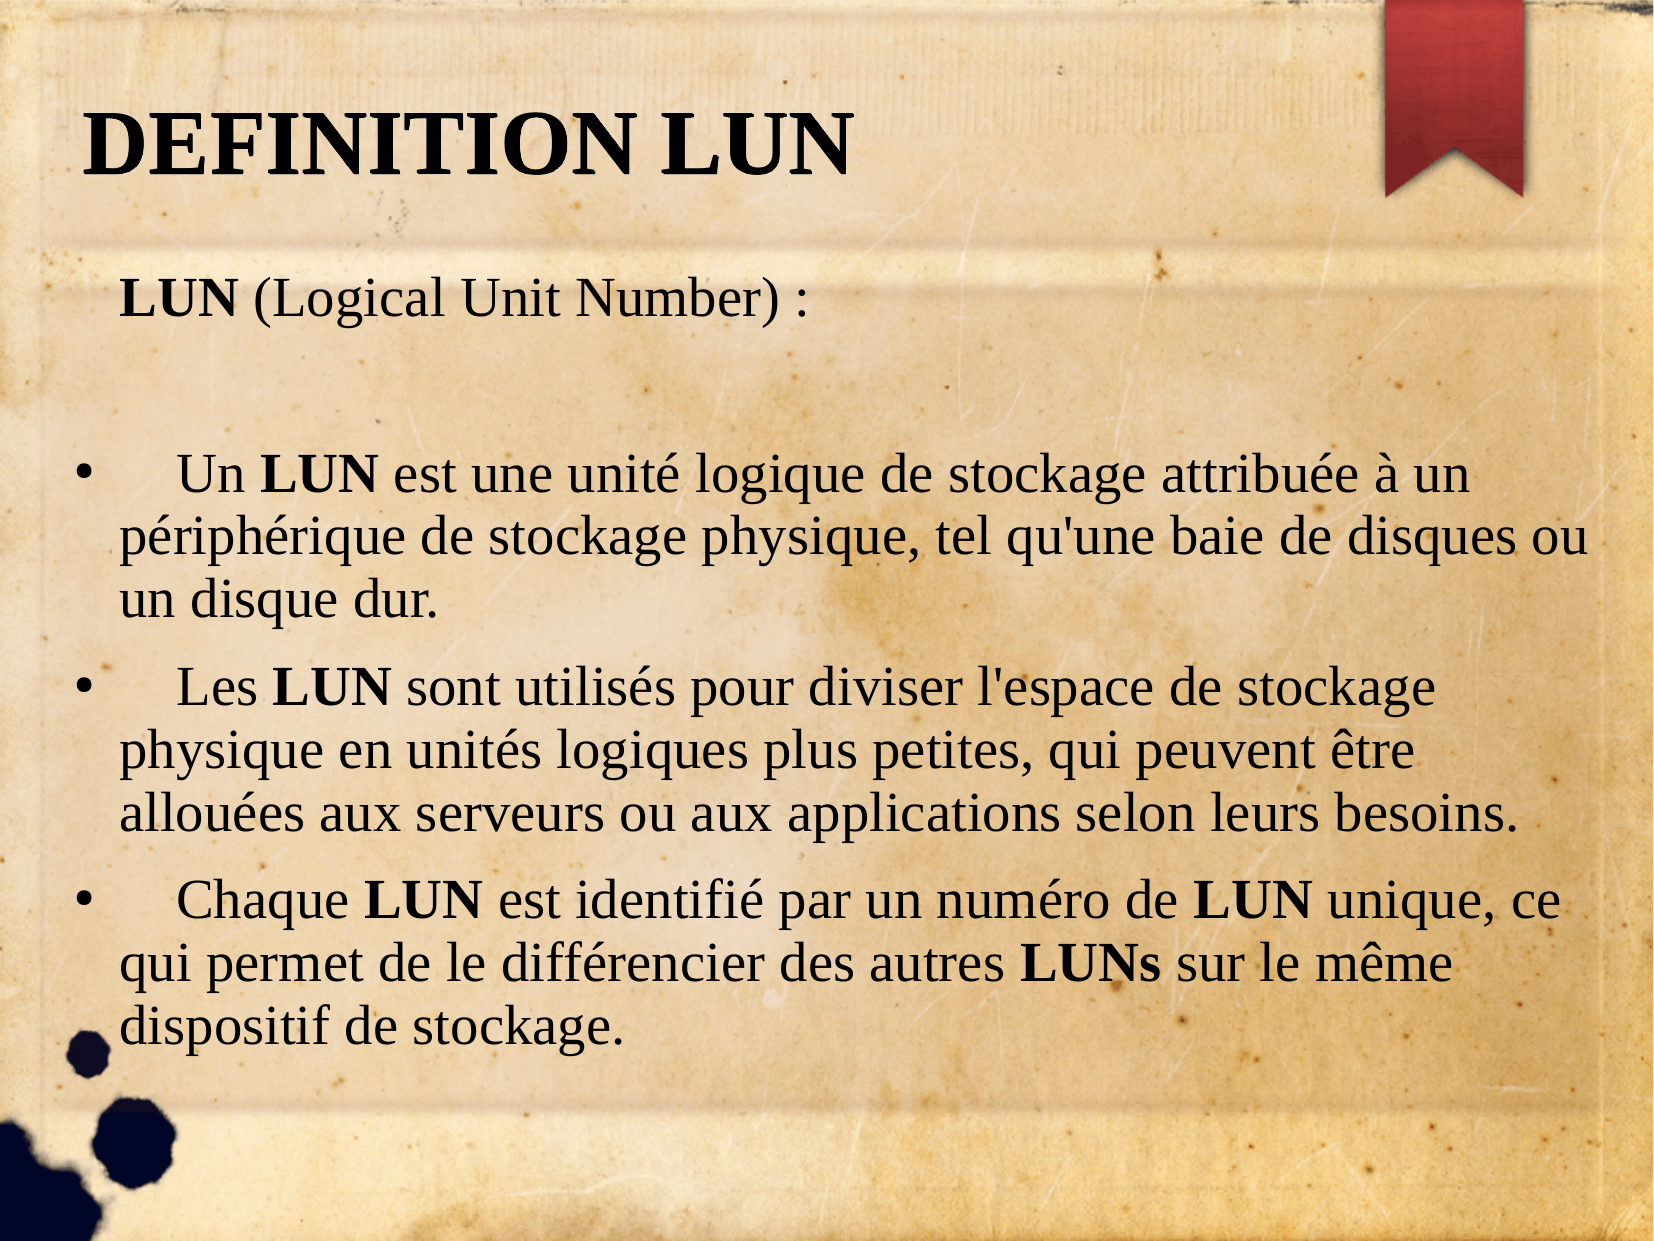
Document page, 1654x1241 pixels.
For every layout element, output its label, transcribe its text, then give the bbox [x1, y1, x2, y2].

list LUN (Logical Unit Number) : Un LUN est une unité logique de stockage attribuée à un périphérique de stockage physique, tel qu'une baie de disques ou un disque dur. Les LUN sont utilisés pour diviser l'espace de stockage physique en unités logiques plus petites, qui peuvent être allouées aux serveurs ou aux applications selon leurs besoins. Chaque LUN est identifié par un numéro de LUN unique, ce qui permet de le différencier des autres LUNs sur le même dispositif de stockage. [59, 265, 1595, 1063]
title DEFINITION LUN [82, 49, 1347, 237]
picture [0, 0, 1654, 1241]
